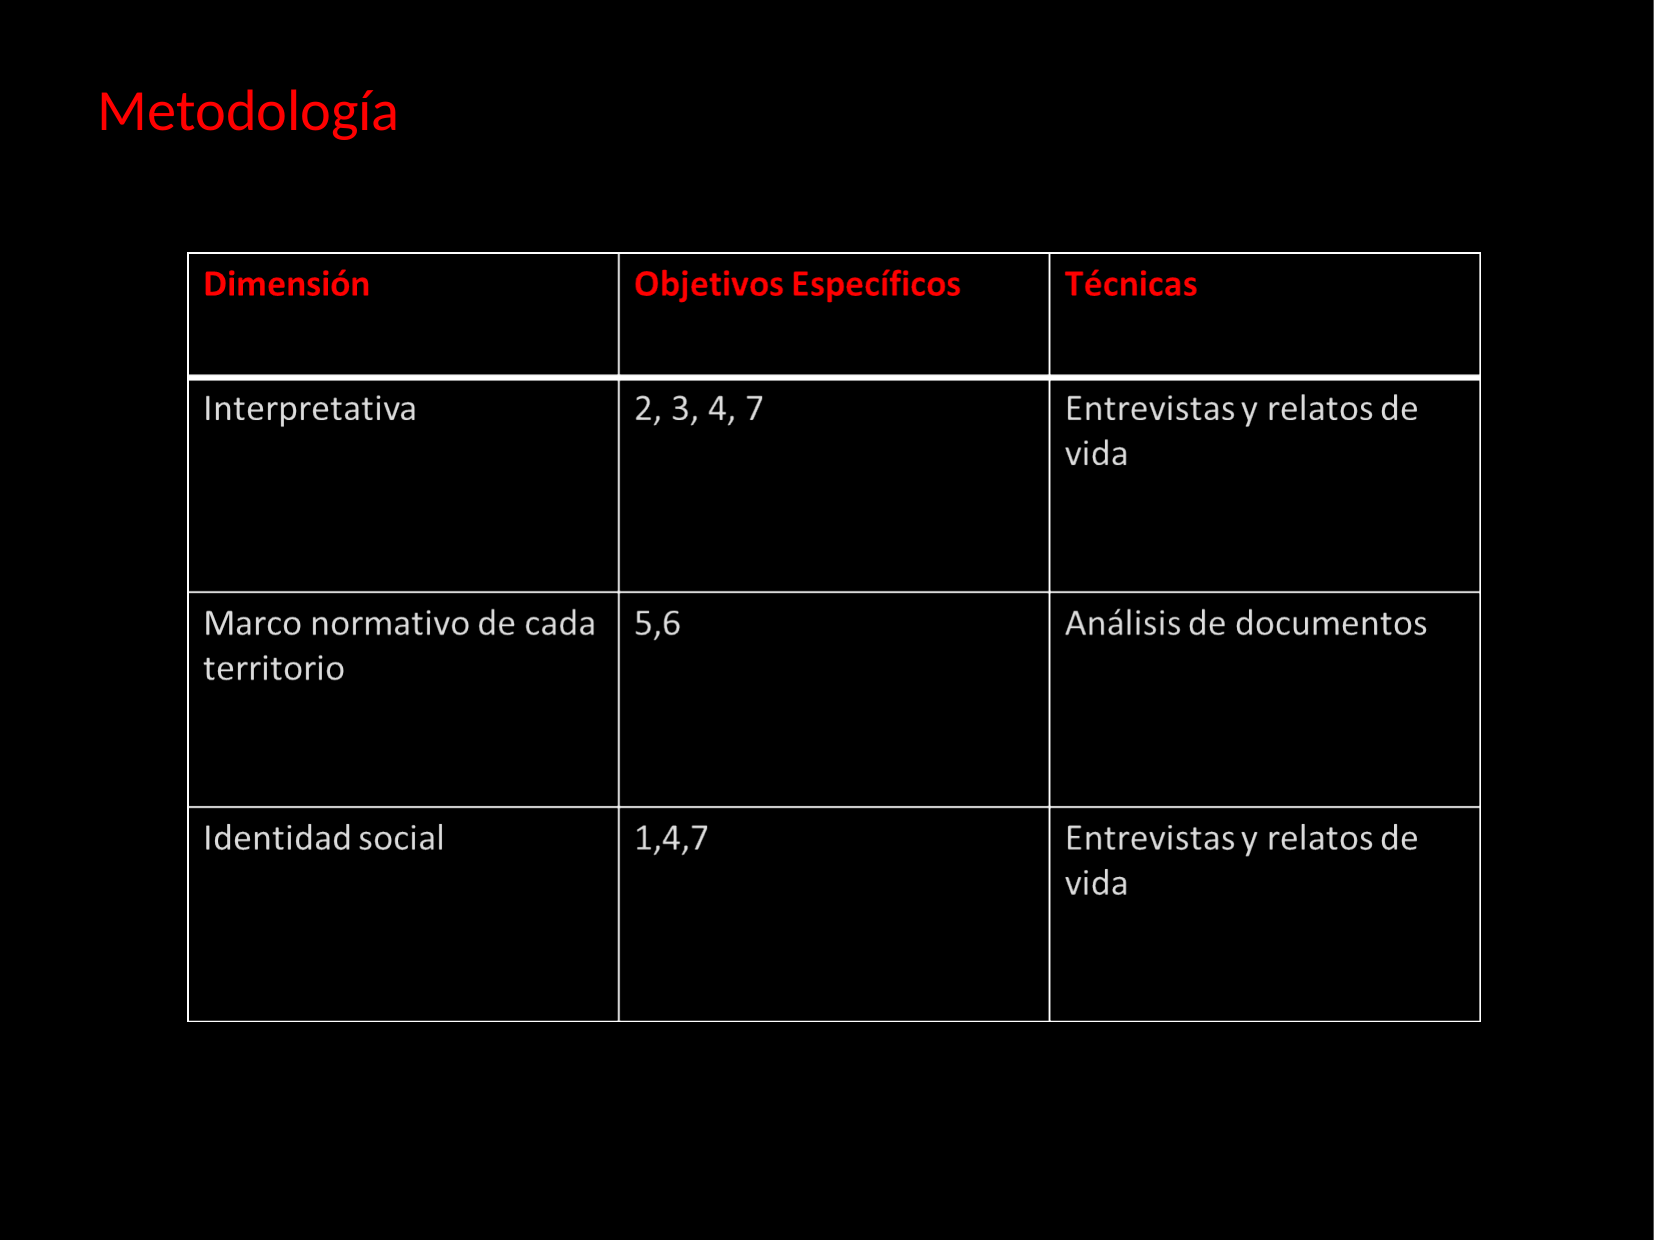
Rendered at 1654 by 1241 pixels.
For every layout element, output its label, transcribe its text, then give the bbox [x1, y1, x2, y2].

text_box Metodología [82, 64, 438, 150]
picture [187, 248, 1481, 1022]
